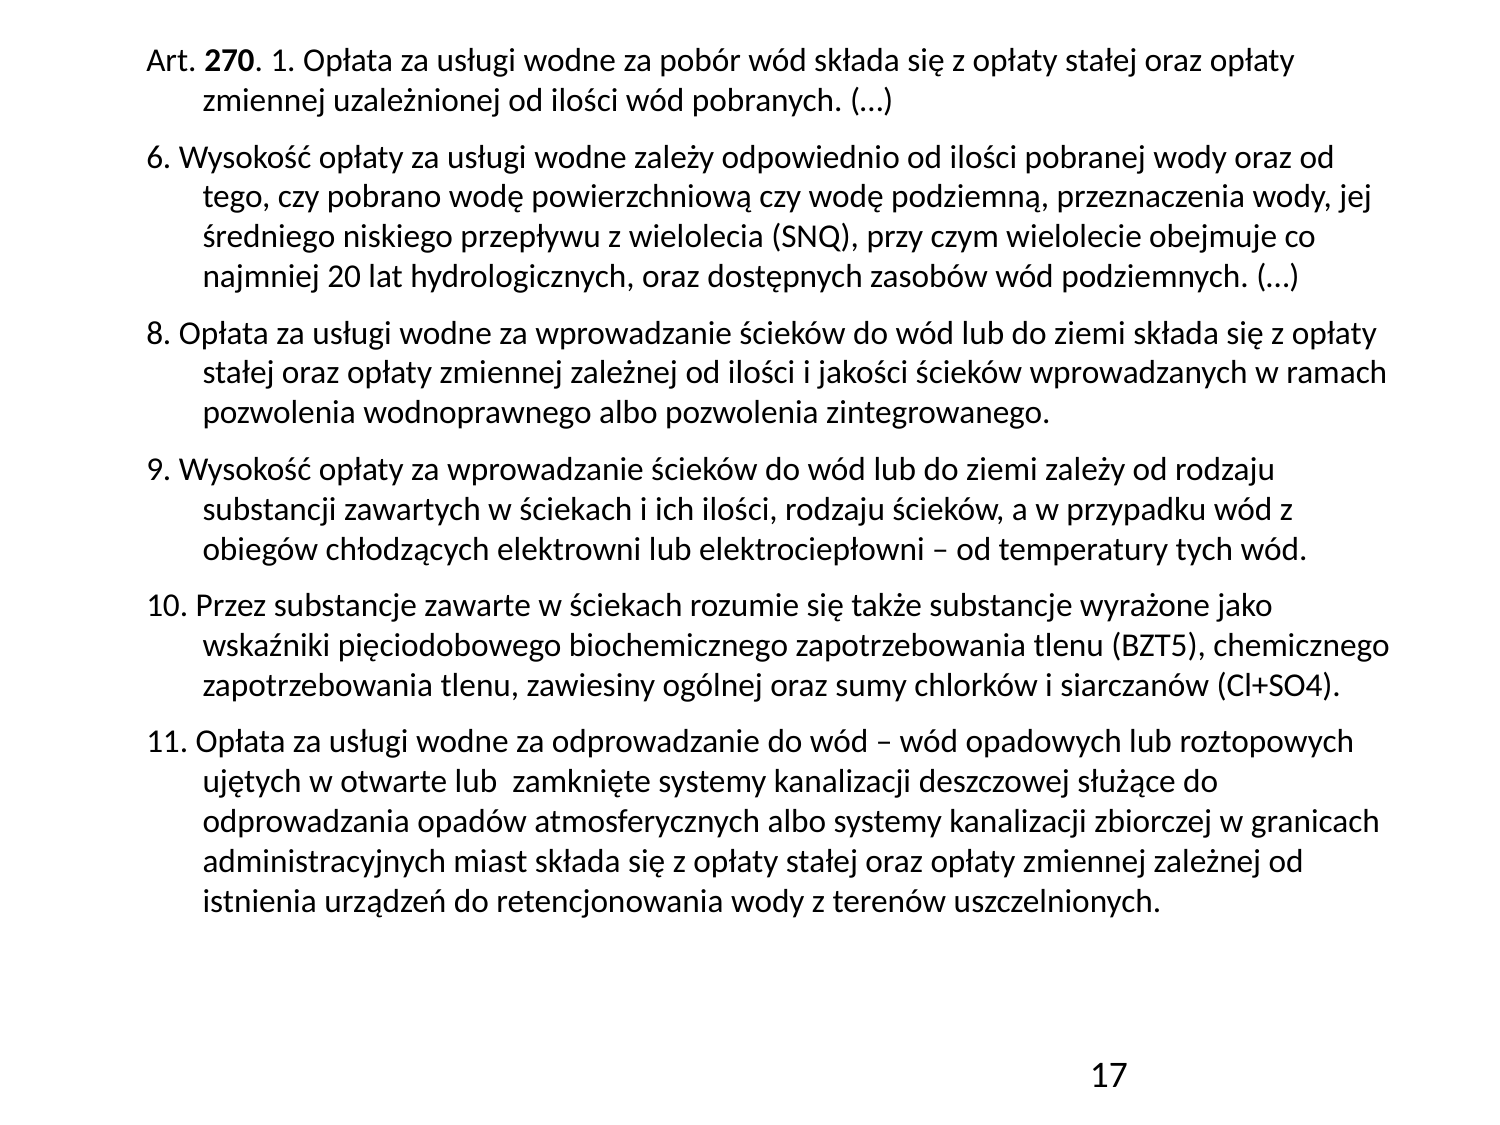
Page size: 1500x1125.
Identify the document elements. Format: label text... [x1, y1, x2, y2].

text_box 16 [1074, 1042, 1426, 1103]
list Art. 270. 1. Opłata za usługi wodne za pobór wód składa się z opłaty stałej oraz opłaty zmiennej uzależnionej od ilości wód pobranych. (…) 6. Wysokość opłaty za usługi wodne zależy odpowiednio od ilości pobranej wody oraz od tego, czy pobrano wodę powierzchniową czy wodę podziemną, przeznaczenia wody, jej średniego niskiego przepływu z wielolecia (SNQ), przy czym wielolecie obejmuje co najmniej 20 lat hydrologicznych, oraz dostępnych zasobów wód podziemnych. (…) 8. Opłata za usługi wodne za wprowadzanie ścieków do wód lub do ziemi składa się z opłaty stałej oraz opłaty zmiennej zależnej od ilości i jakości ścieków wprowadzanych w ramach pozwolenia wodnoprawnego albo pozwolenia zintegrowanego. 9. Wysokość opłaty za wprowadzanie ścieków do wód lub do ziemi zależy od rodzaju substancji zawartych w ściekach i ich ilości, rodzaju ścieków, a w przypadku wód z obiegów chłodzących elektrowni lub elektrociepłowni – od temperatury tych wód. 10. Przez substancje zawarte w ściekach rozumie się także substancje wyrażone jako wskaźniki pięciodobowego biochemicznego zapotrzebowania tlenu (BZT5), chemicznego zapotrzebowania tlenu, zawiesiny ogólnej oraz sumy chlorków i siarczanów (Cl+SO4). 11. Opłata za usługi wodne za odprowadzanie do wód – wód opadowych lub roztopowych ujętych w otwarte lub zamknięte systemy kanalizacji deszczowej służące do odprowadzania opadów atmosferycznych albo systemy kanalizacji zbiorczej w granicach administracyjnych miast składa się z opłaty stałej oraz opłaty zmiennej zależnej od istnienia urządzeń do retencjonowania wody z terenów uszczelnionych. [75, 30, 1426, 1005]
